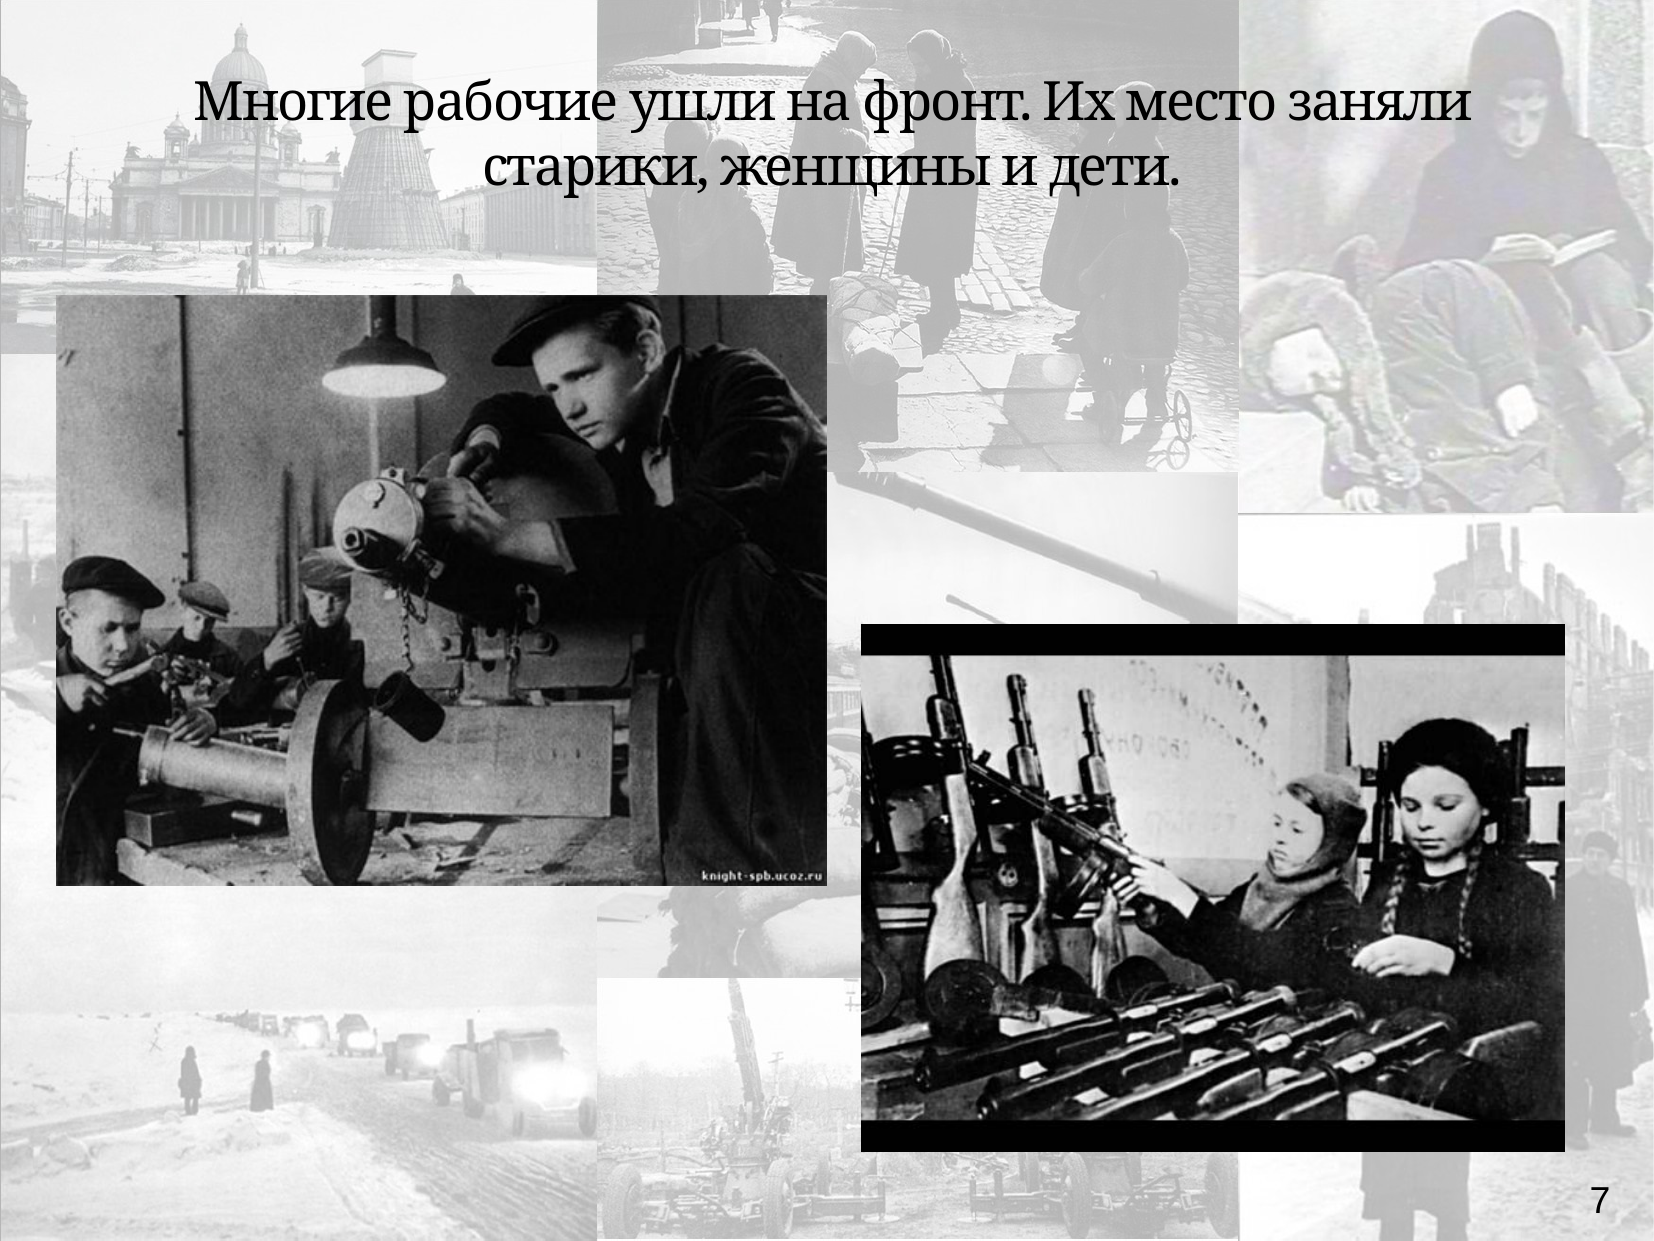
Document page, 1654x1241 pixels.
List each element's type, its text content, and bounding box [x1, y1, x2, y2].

text_box Многие рабочие ушли на фронт. Их место заняли старики, женщины и дети. [99, 58, 1565, 237]
picture [0, 0, 1654, 1241]
text_box <номер> [1033, 1169, 1625, 1241]
